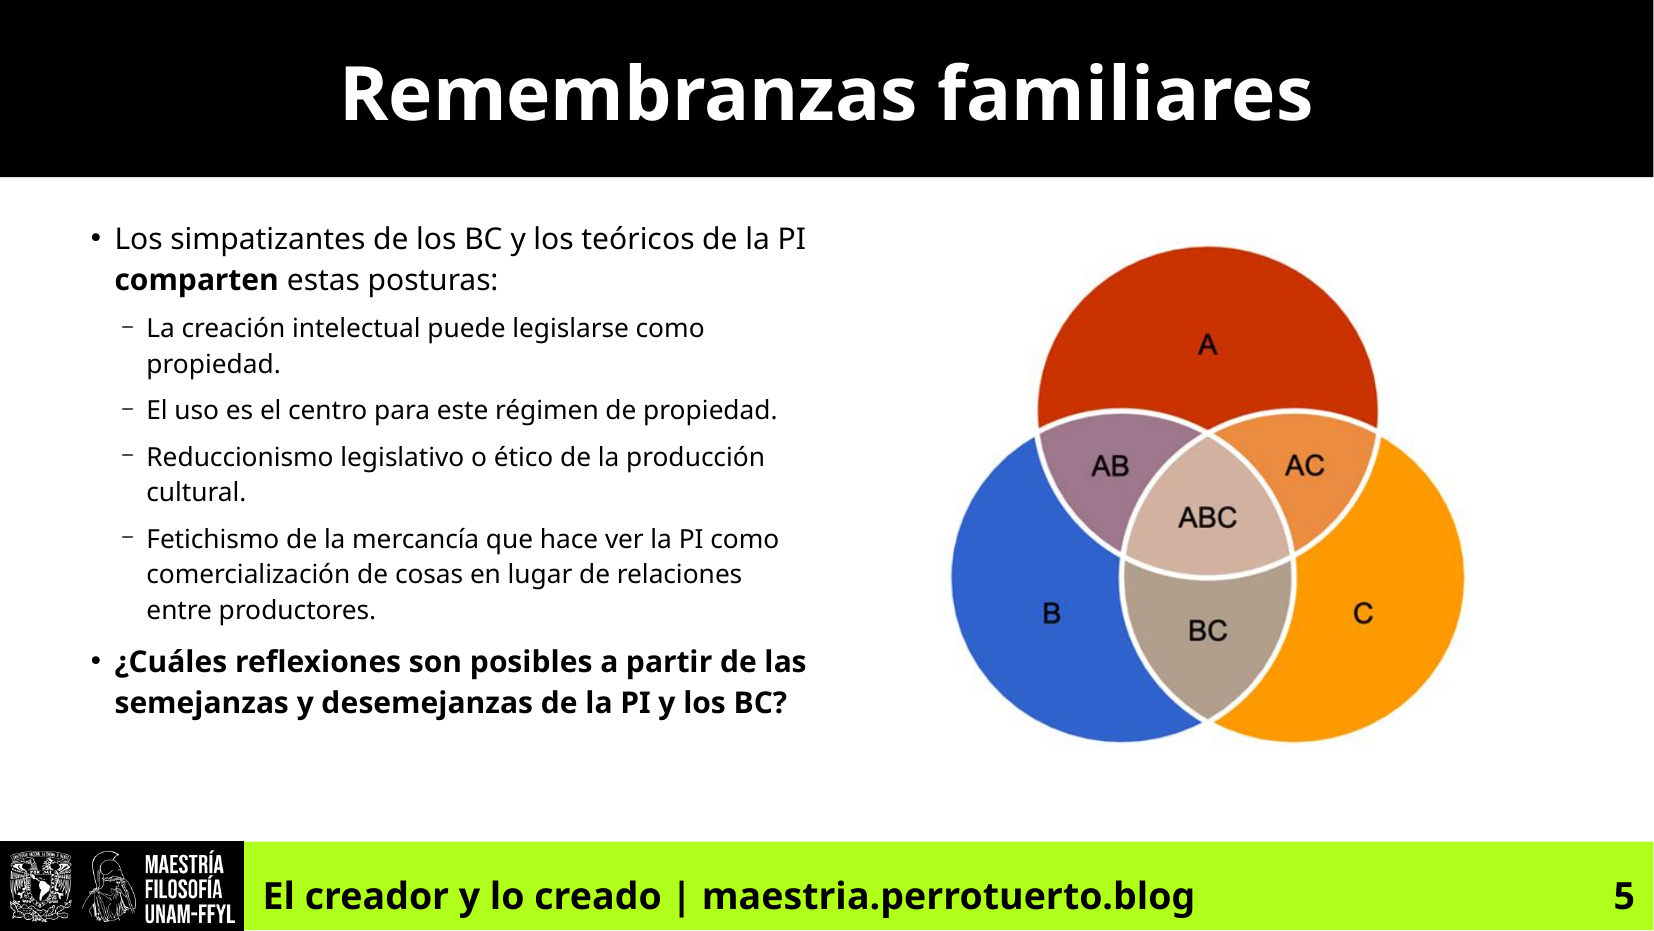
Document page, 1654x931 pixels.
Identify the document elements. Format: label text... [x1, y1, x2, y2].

picture [938, 217, 1479, 758]
title Remembranzas familiares [82, 13, 1571, 169]
list Los simpatizantes de los BC y los teóricos de la PI comparten estas posturas: La creación intelectual puede legislarse como propiedad. El uso es el centro para este régimen de propiedad. Reduccionismo legislativo o ético de la producción cultural. Fetichismo de la mercancía que hace ver la PI como comercialización de cosas en lugar de relaciones entre productores. ¿Cuáles reflexiones son posibles a partir de las semejanzas y desemejanzas de la PI y los BC? [82, 217, 809, 758]
picture [0, 841, 244, 931]
